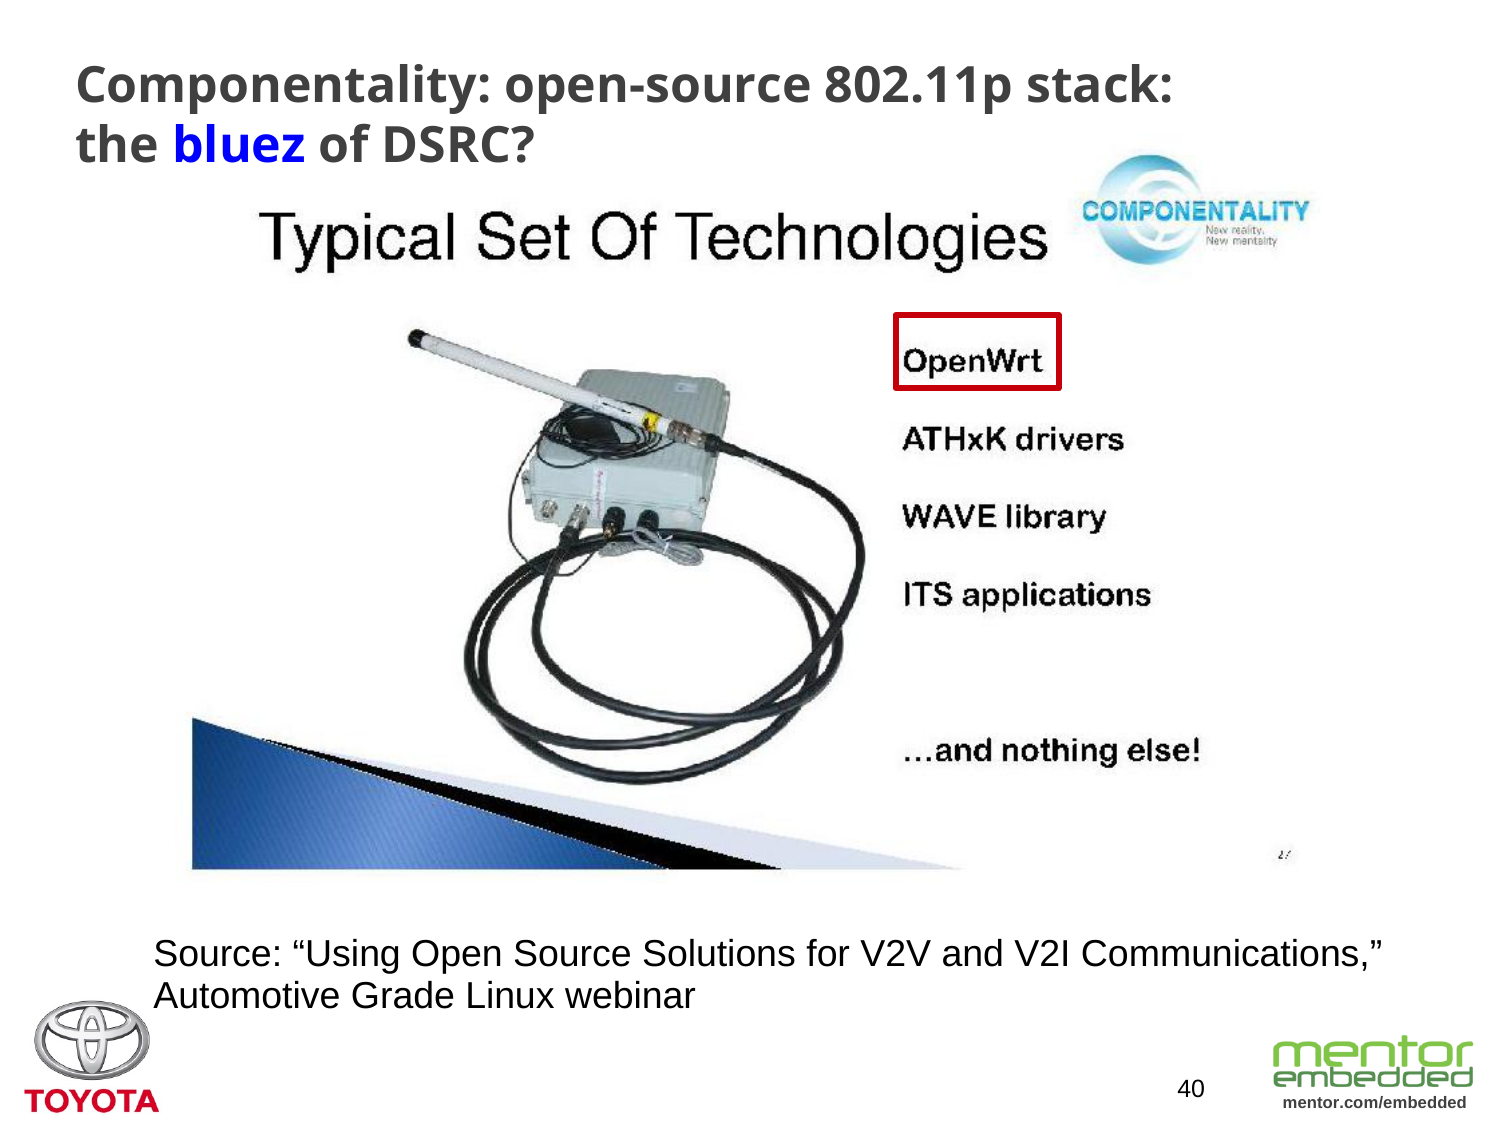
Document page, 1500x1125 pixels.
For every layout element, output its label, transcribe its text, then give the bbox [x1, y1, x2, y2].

picture [24, 998, 163, 1114]
text_box Source: “Using Open Source Solutions for V2V and V2I Communications,” Automotive Grade Linux webinar [138, 923, 1396, 1023]
picture [1268, 1030, 1476, 1092]
text_box Componentality: open-source 802.11p stack: the bluez of DSRC? [0, 45, 1500, 181]
picture [175, 181, 1323, 884]
